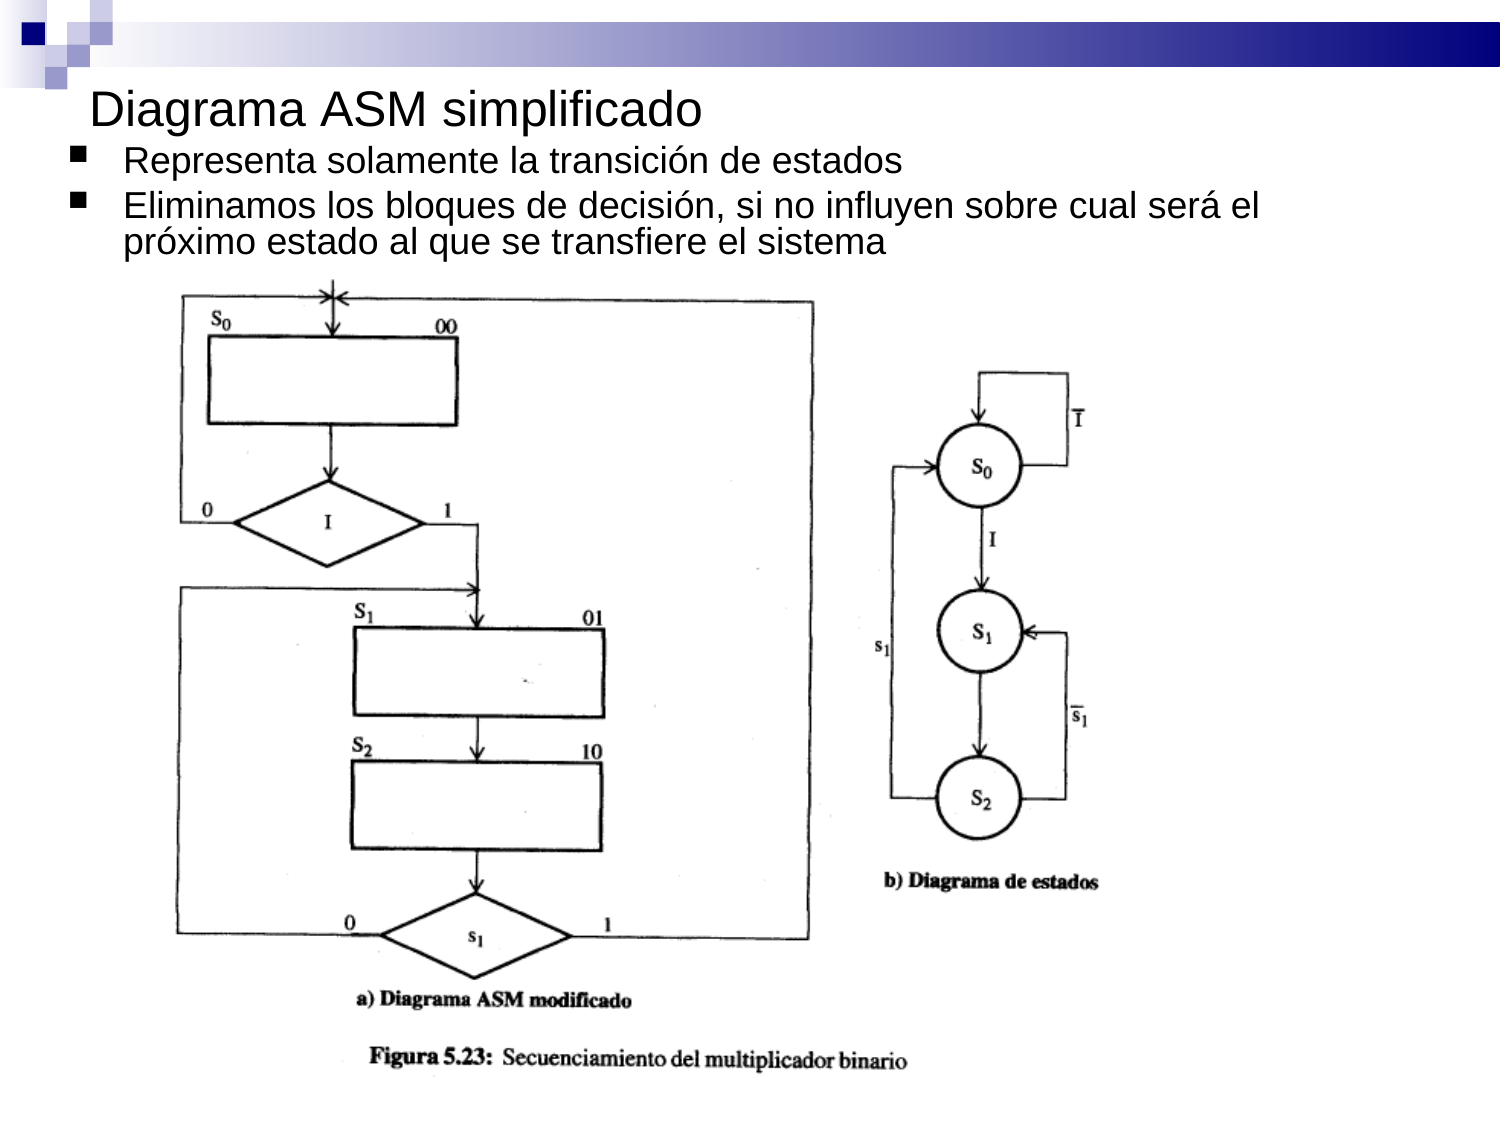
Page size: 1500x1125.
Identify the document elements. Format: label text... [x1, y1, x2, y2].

picture [171, 278, 1105, 1093]
title Diagrama ASM simplificado [75, 68, 1426, 145]
list Representa solamente la transición de estados Eliminamos los bloques de decisión, si no influyen sobre cual será el próximo estado al que se transfiere el sistema [53, 137, 1404, 279]
